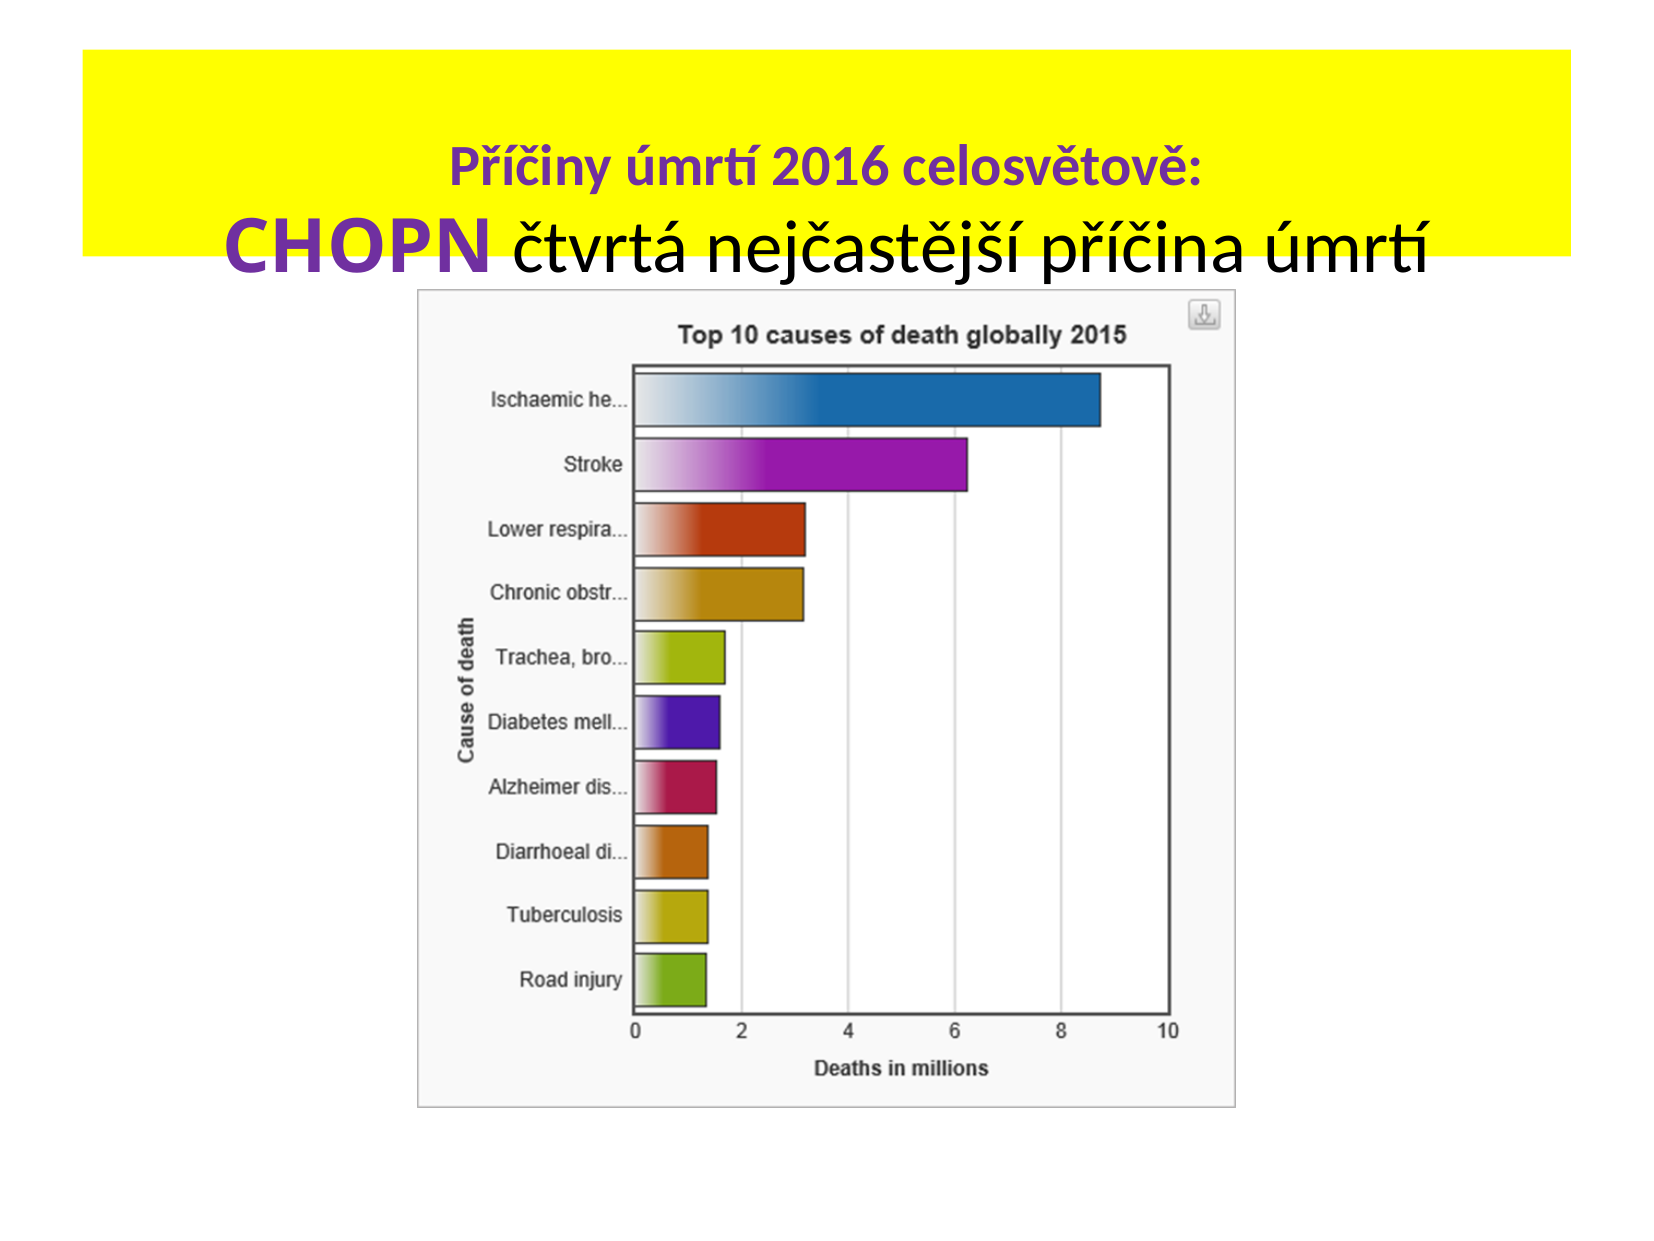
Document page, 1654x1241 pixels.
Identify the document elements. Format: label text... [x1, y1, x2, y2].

title Příčiny úmrtí 2016 celosvětově: CHOPN čtvrtá nejčastější příčina úmrtí [82, 49, 1571, 257]
picture [417, 289, 1236, 1108]
